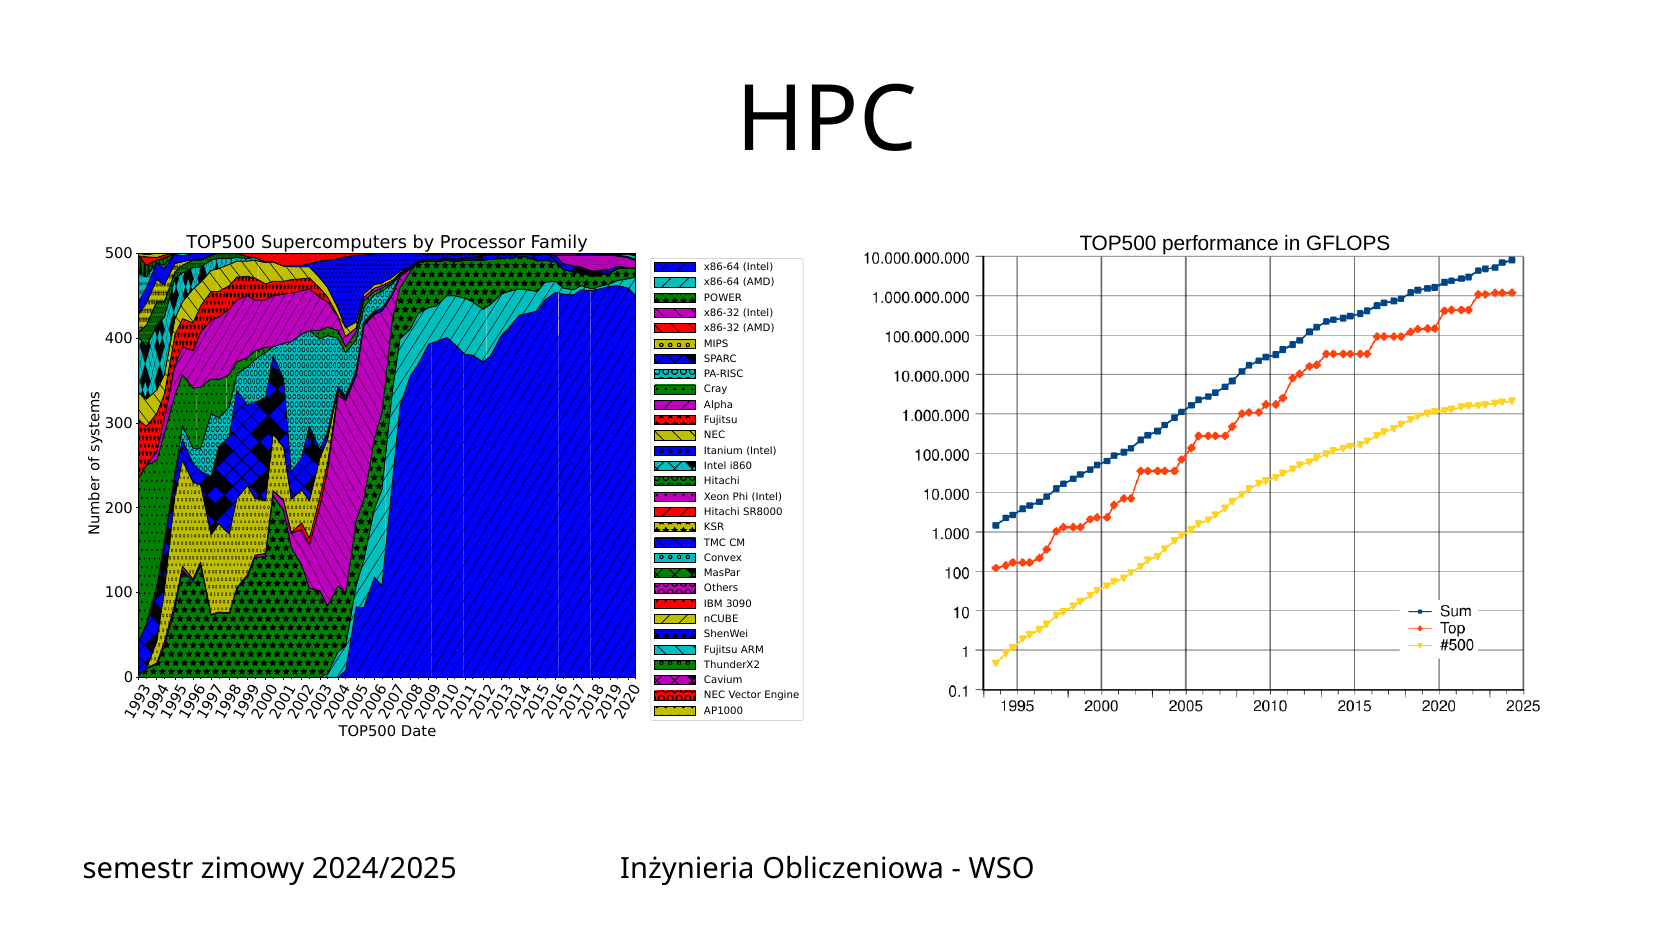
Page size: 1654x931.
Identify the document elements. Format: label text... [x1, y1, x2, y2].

title HPC [82, 37, 1571, 193]
text_box TOP500 performance in GFLOPS [1064, 224, 1406, 263]
picture [848, 217, 1568, 758]
picture [82, 229, 809, 745]
